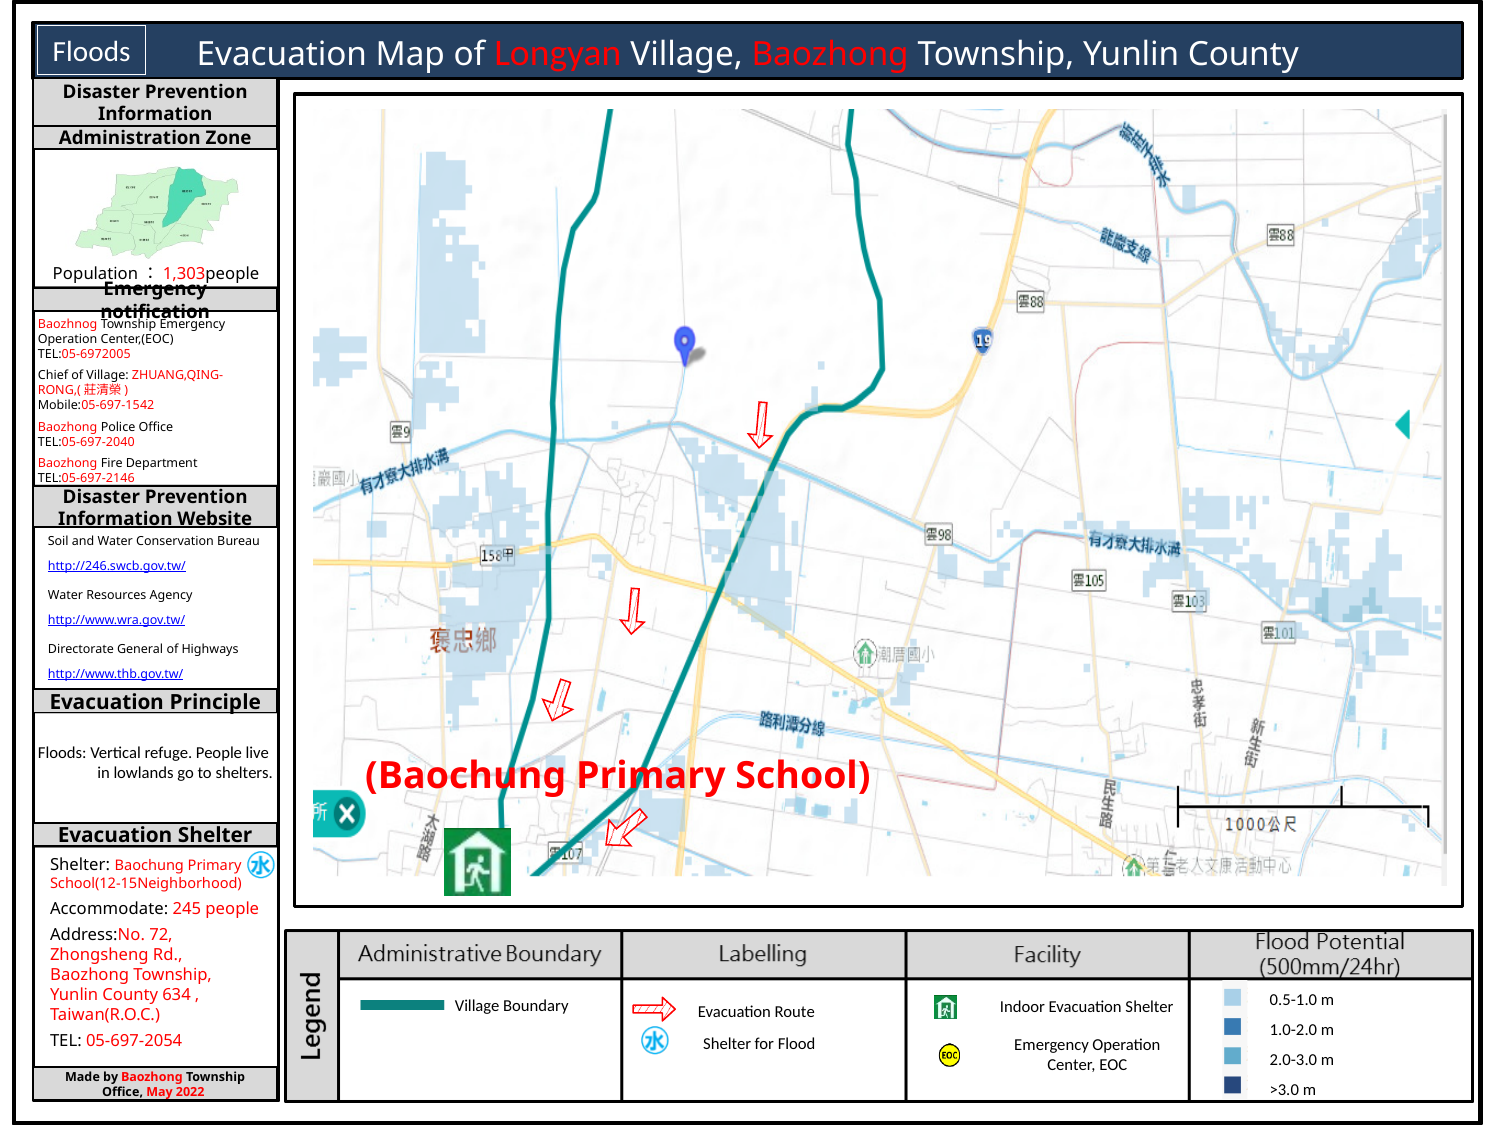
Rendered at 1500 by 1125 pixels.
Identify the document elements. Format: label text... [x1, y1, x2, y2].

text_box Evacuation Map of Longyan Village, Baozhong Township, Yunlin County [32, 22, 1463, 79]
text_box Evacuation Route [627, 992, 886, 1029]
text_box Disaster Prevention Information [33, 78, 278, 125]
text_box Evacuation Shelter [33, 822, 278, 846]
text_box [542, 679, 573, 721]
text_box Village Boundary [382, 987, 641, 1024]
text_box Evacuation Principle [33, 689, 278, 713]
text_box Floods [37, 25, 146, 75]
text_box Emergency Operation Center, EOC [976, 1035, 1199, 1072]
text_box Floods: Vertical refuge. People live in lowlands go to shelters. [23, 734, 291, 790]
text_box [620, 588, 645, 635]
text_box [748, 402, 772, 448]
picture [32, 493, 280, 734]
text_box Soil and Water Conservation Bureau http://246.swcb.gov.tw/ Water Resources Agency http://www.wra.gov.tw/ Directorate General of Highways http://www.thb.gov.tw/ [33, 525, 280, 691]
text_box Disaster Prevention Information Website [33, 486, 278, 528]
text_box Made by Baozhong Township Office, May 2022 [33, 1067, 278, 1100]
text_box Population：1,303people [34, 255, 278, 287]
text_box Indoor Evacuation Shelter [976, 987, 1198, 1025]
text_box 0.5-1.0 m 1.0-2.0 m 2.0-3.0 m >3.0 m [1254, 984, 1476, 1094]
picture [32, 79, 280, 525]
text_box Emergency notification [33, 287, 278, 312]
text_box (Baochung Primary School) [350, 743, 886, 804]
text_box Shelter: Baochung Primary School(12-15Neighborhood) Accommodate: 245 people Address:No. 72, Zhongsheng Rd., Baozhong Township, Yunlin County 634 , Taiwan(R.O.C.) TEL: 05-697-2054 [35, 846, 277, 1067]
text_box Shelter for Flood [633, 1027, 886, 1059]
picture [32, 790, 280, 1102]
text_box [606, 808, 647, 846]
text_box Administration Zone [33, 125, 278, 149]
picture [284, 922, 1474, 1103]
text_box Baozhnog Township Emergency Operation Center,(EOC) TEL:05-6972005 Chief of Village: ZHUANG,QING-RONG,(莊清榮) Mobile:05-697-1542 Baozhong Police Office TEL:05-697-2040 Baozhong Fire Department TEL:05-697-2146 [23, 308, 278, 493]
text_box [633, 997, 676, 1021]
picture [313, 109, 1447, 896]
